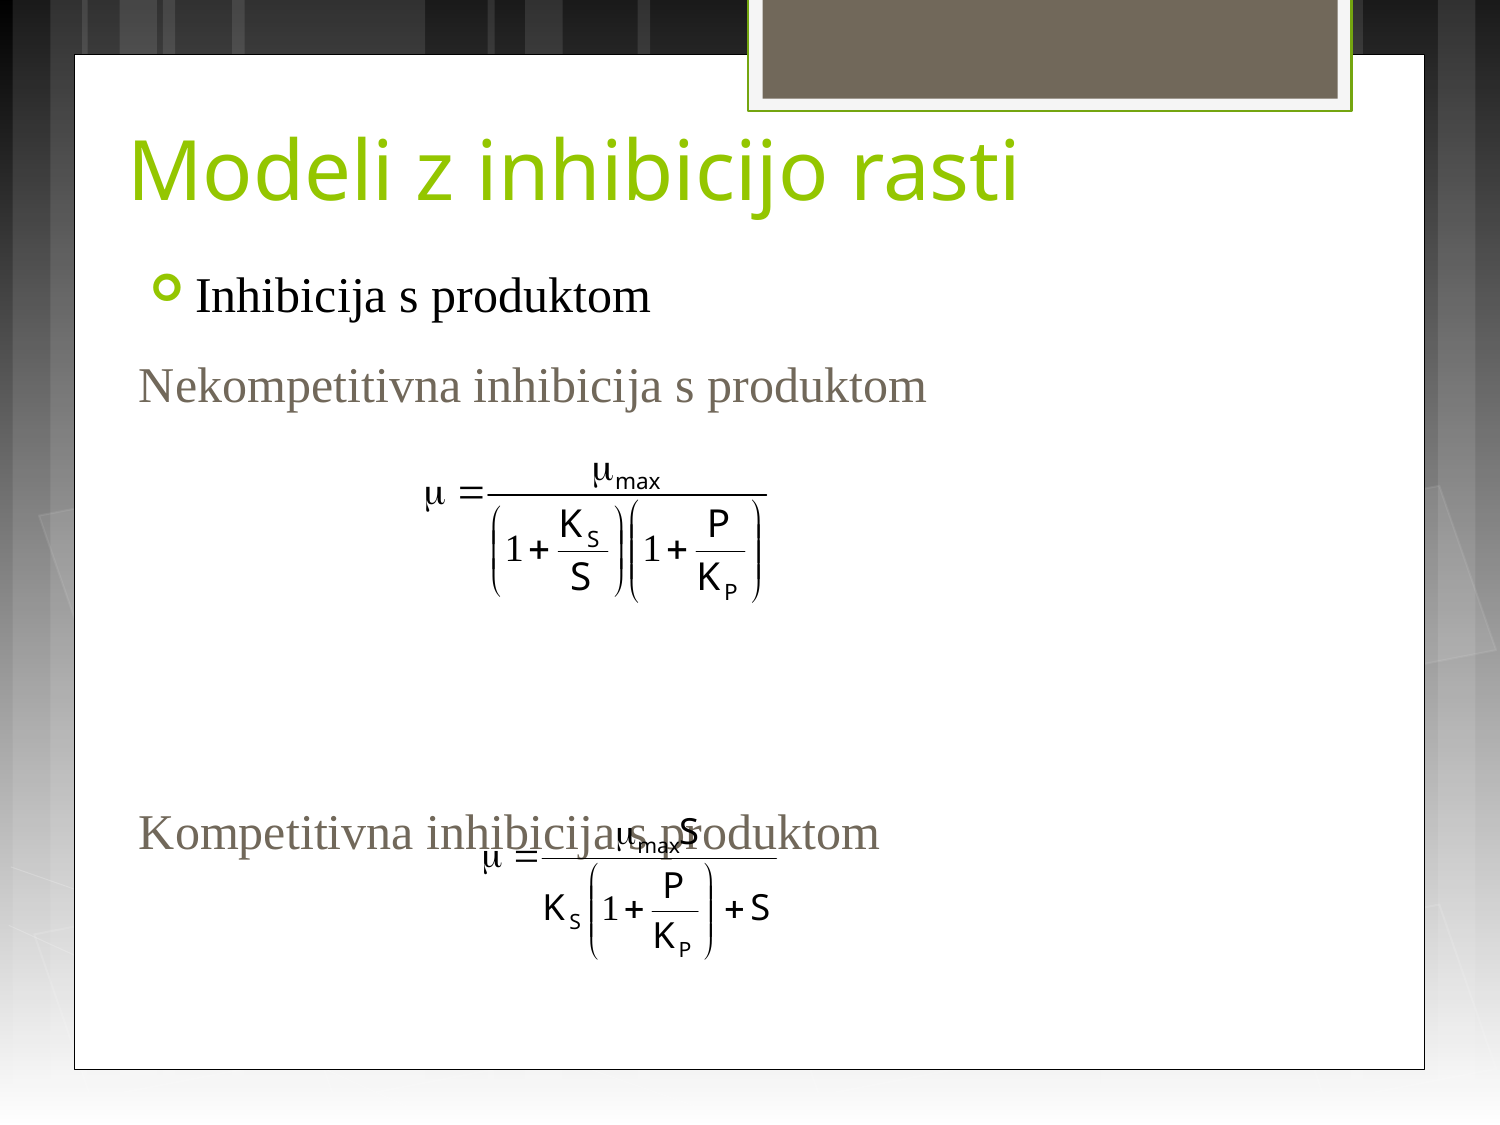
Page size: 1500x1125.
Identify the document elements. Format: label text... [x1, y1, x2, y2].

chart [478, 810, 786, 969]
chart [419, 444, 774, 612]
list Inhibicija s produktom Nekompetitivna inhibicija s produktom Kompetitivna inhibicija s produktom [123, 255, 1500, 931]
picture [477, 810, 784, 967]
picture [418, 443, 773, 611]
title Modeli z inhibicijo rasti [112, 37, 1388, 225]
